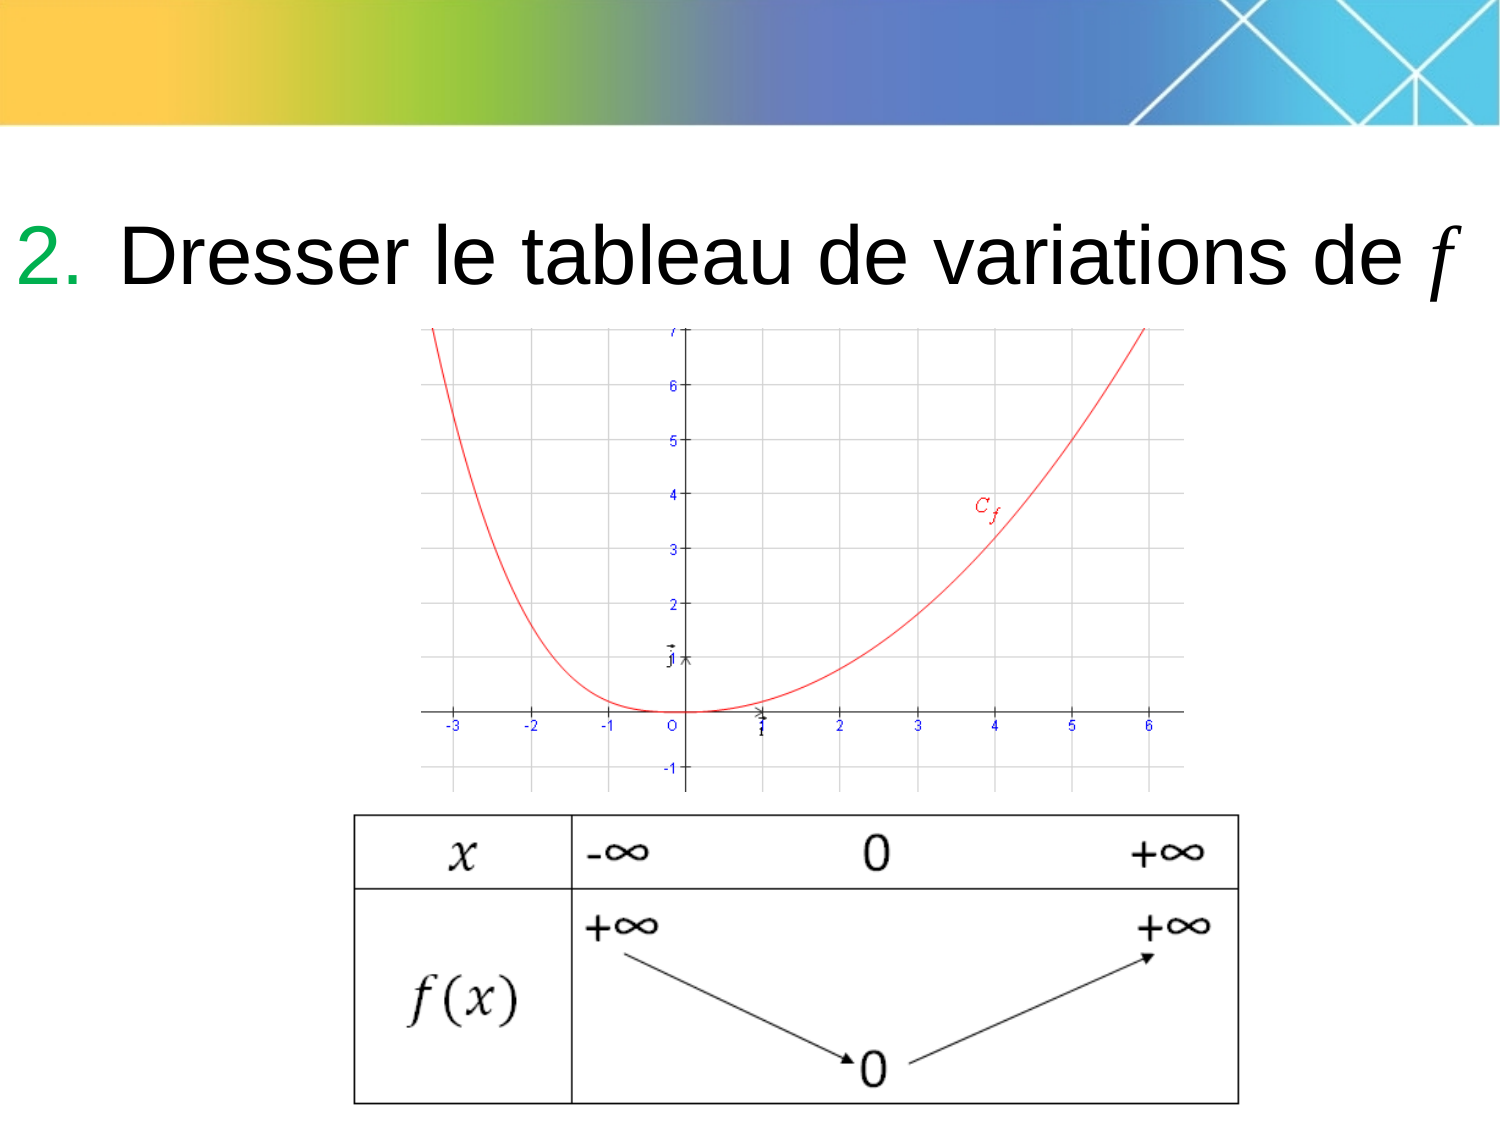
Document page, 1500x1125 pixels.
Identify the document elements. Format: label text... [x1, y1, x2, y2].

text_box Dresser le tableau de variations de f [0, 164, 1500, 338]
picture [332, 799, 1266, 1125]
picture [421, 328, 1184, 792]
picture [0, 0, 1500, 127]
